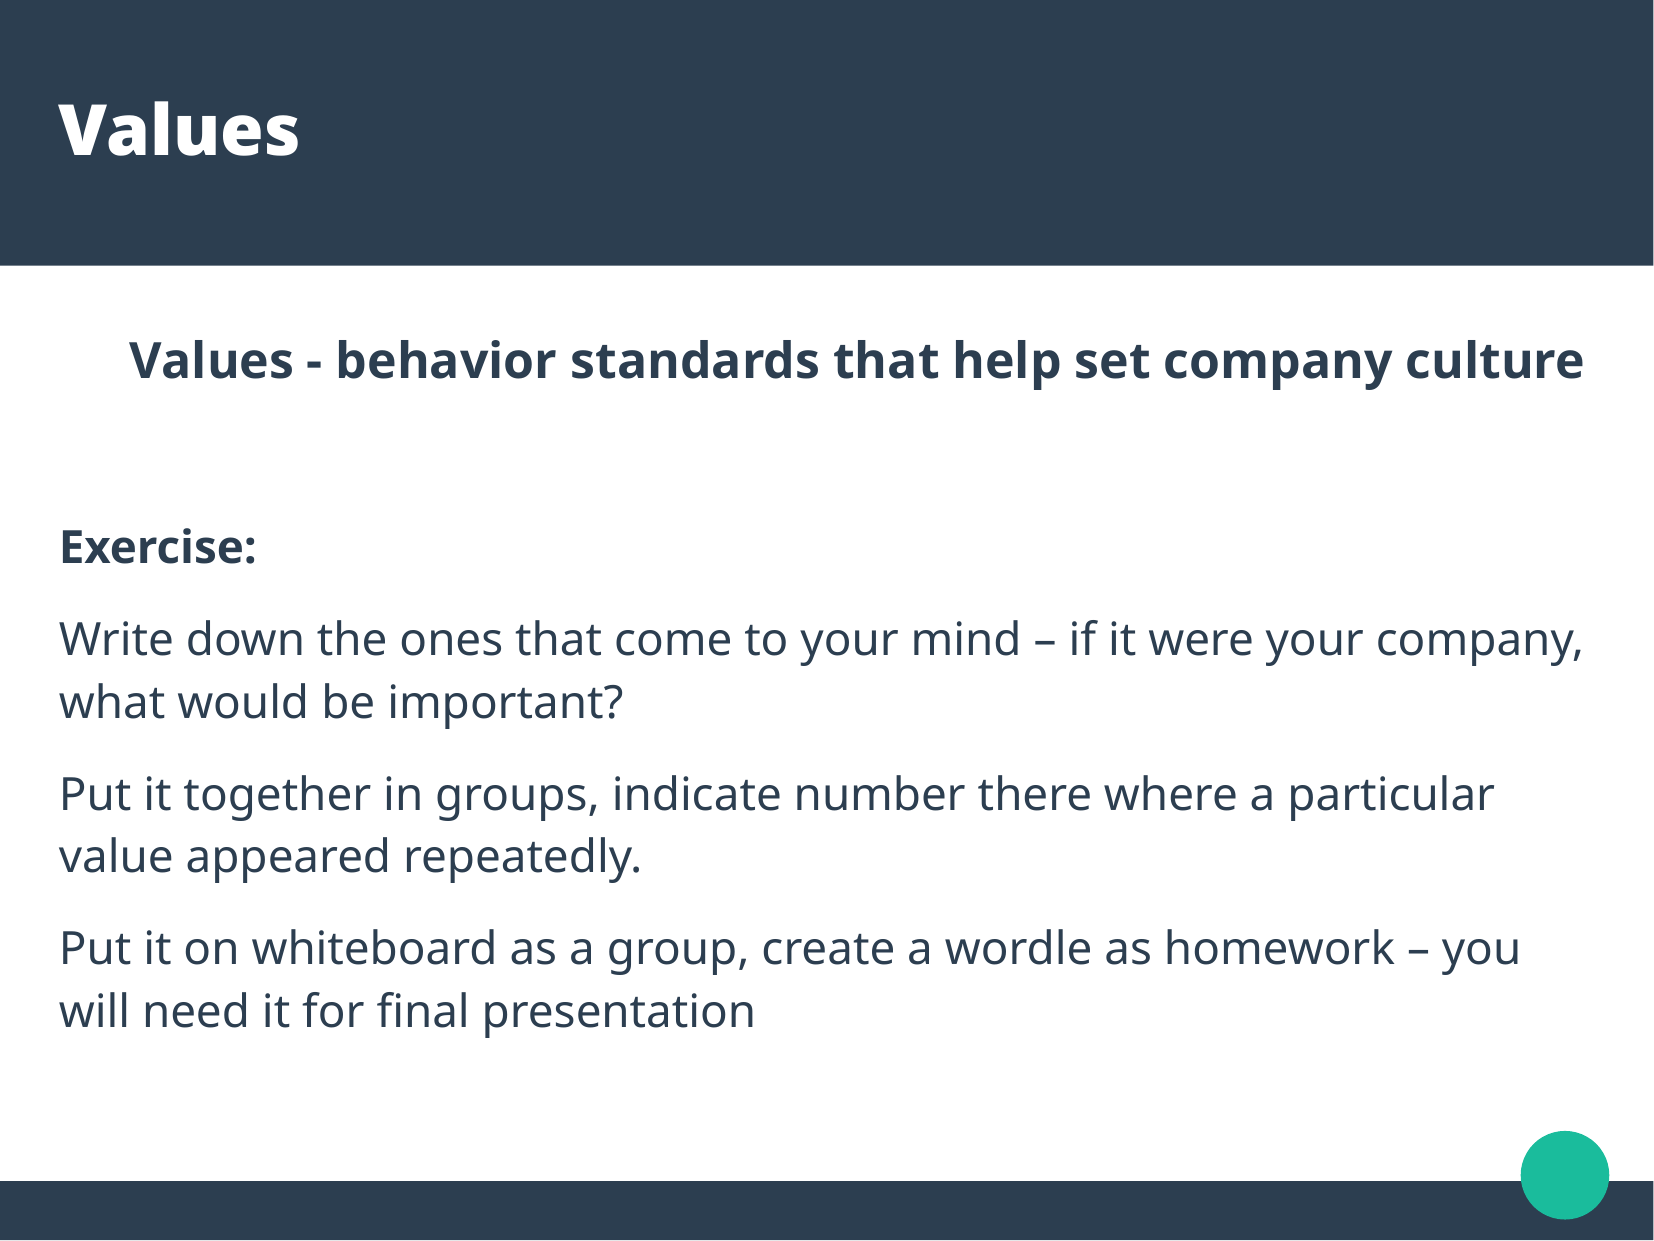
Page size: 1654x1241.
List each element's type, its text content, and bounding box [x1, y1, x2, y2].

title Values [59, 49, 1595, 207]
list Values - behavior standards that help set company culture Exercise: Write down the ones that come to your mind – if it were your company, what would be important? Put it together in groups, indicate number there where a particular value appeared repeatedly. Put it on whiteboard as a group, create a wordle as homework – you will need it for final presentation [59, 324, 1595, 1152]
